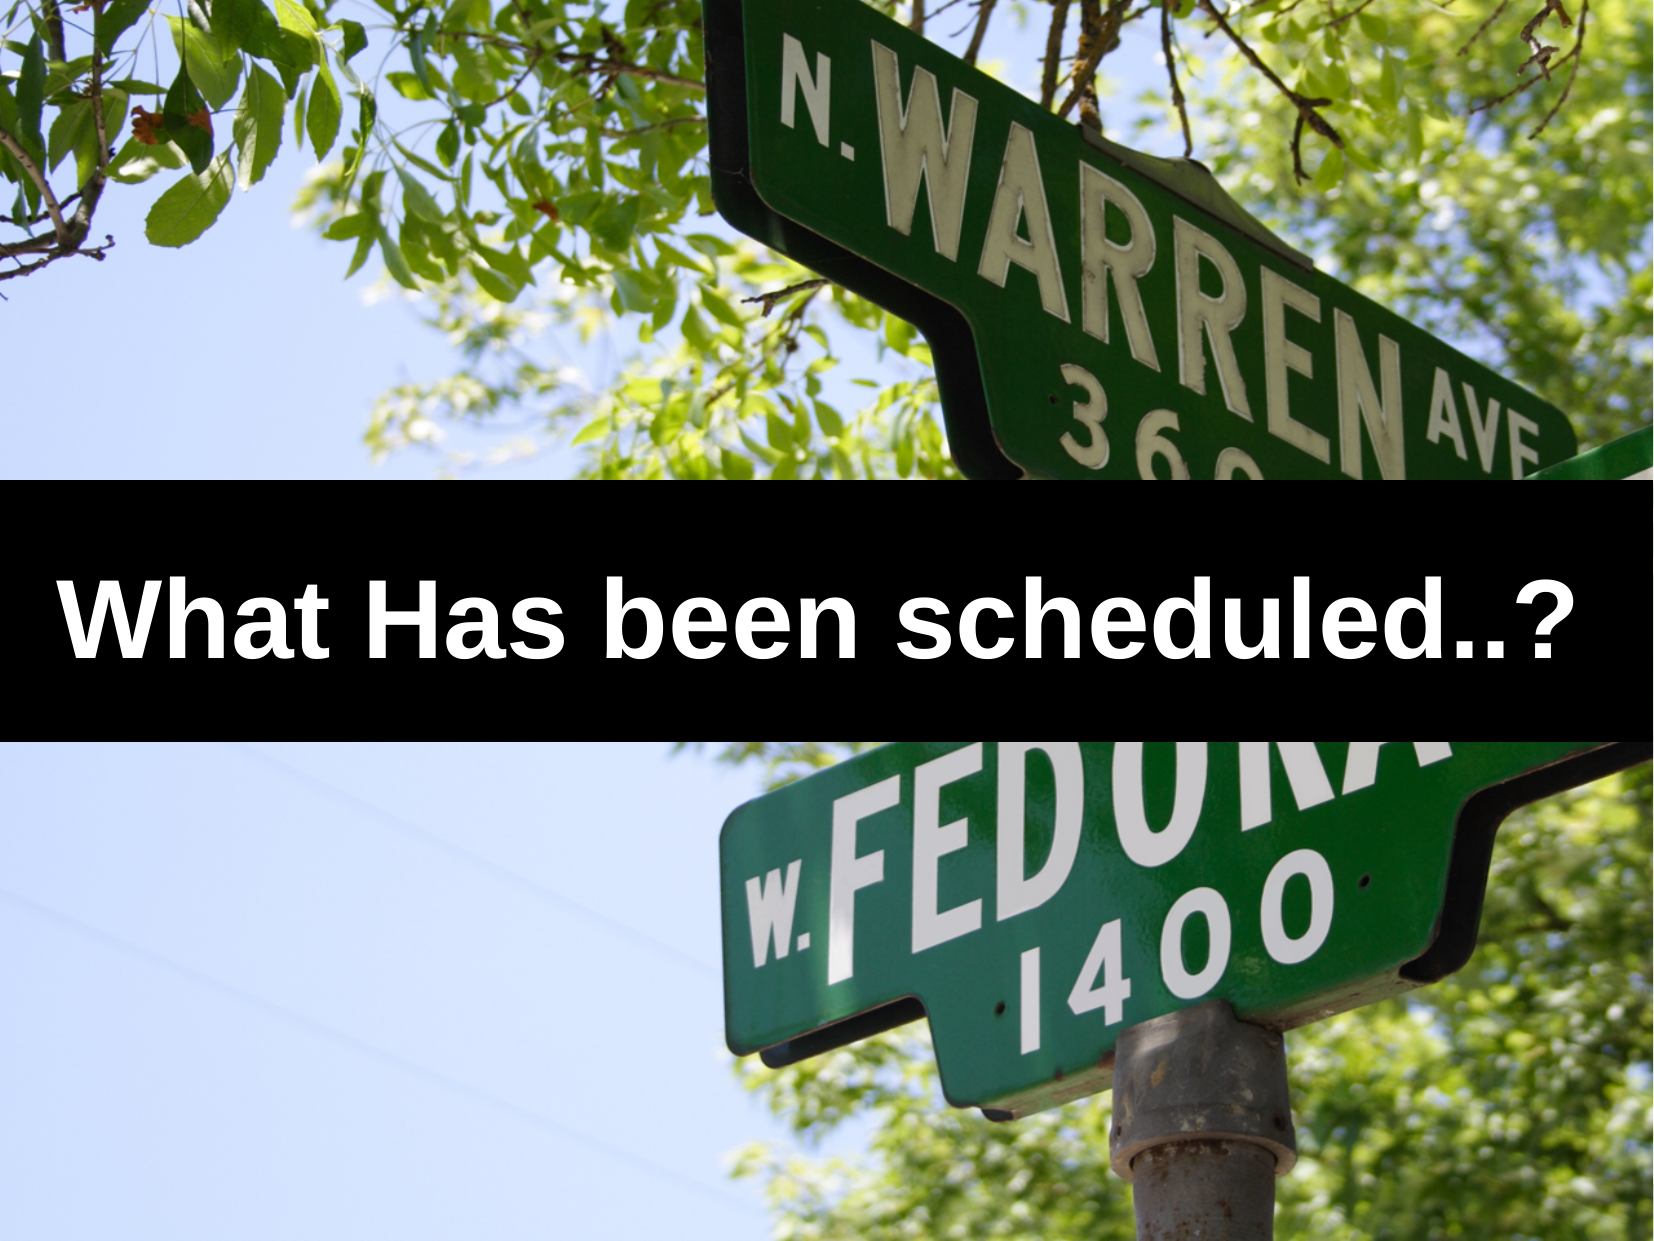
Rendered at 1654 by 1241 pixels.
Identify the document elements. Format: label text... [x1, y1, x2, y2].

text_box [0, 480, 1653, 742]
picture [0, 689, 1654, 1241]
picture [0, 0, 1654, 538]
text_box What Has been scheduled..? [41, 538, 1654, 689]
